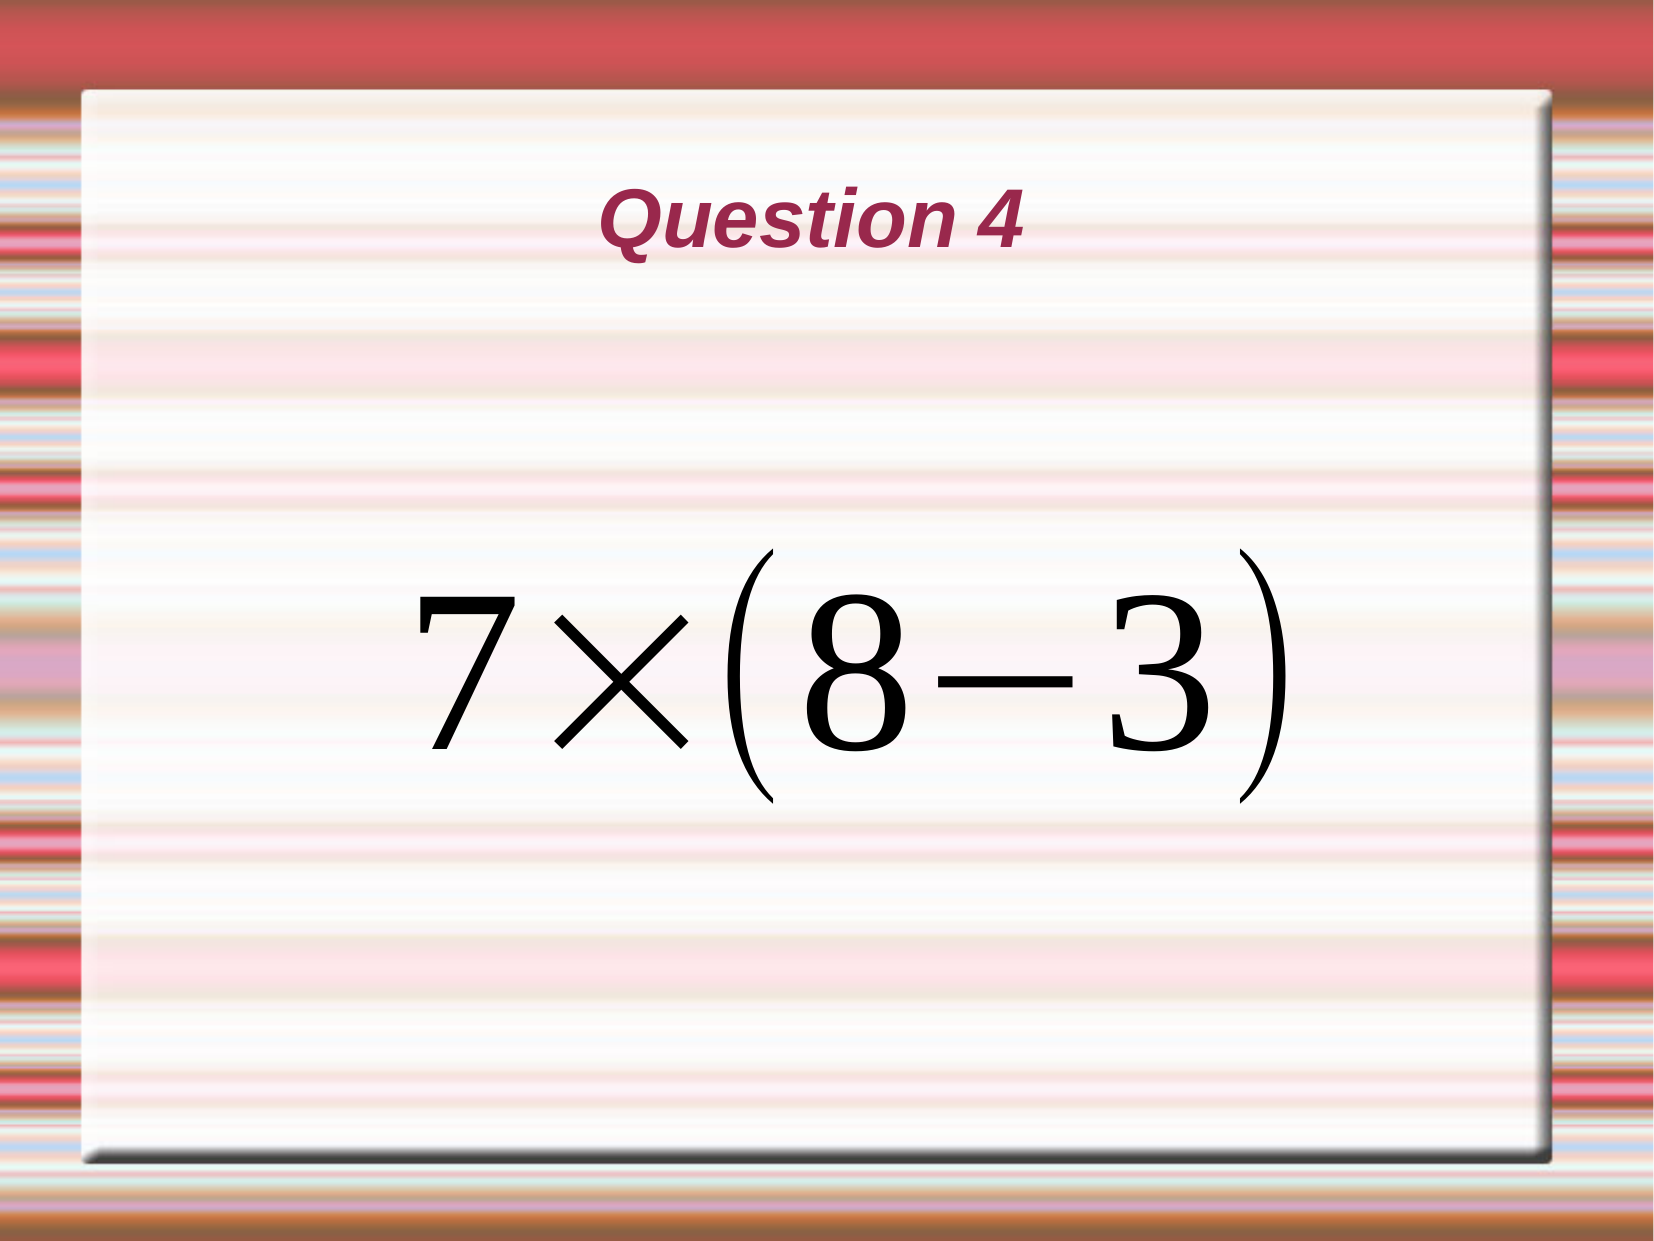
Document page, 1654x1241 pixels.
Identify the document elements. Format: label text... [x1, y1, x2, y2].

picture [0, 0, 1654, 1241]
title Question 4 [88, 114, 1534, 322]
chart [398, 536, 1312, 815]
